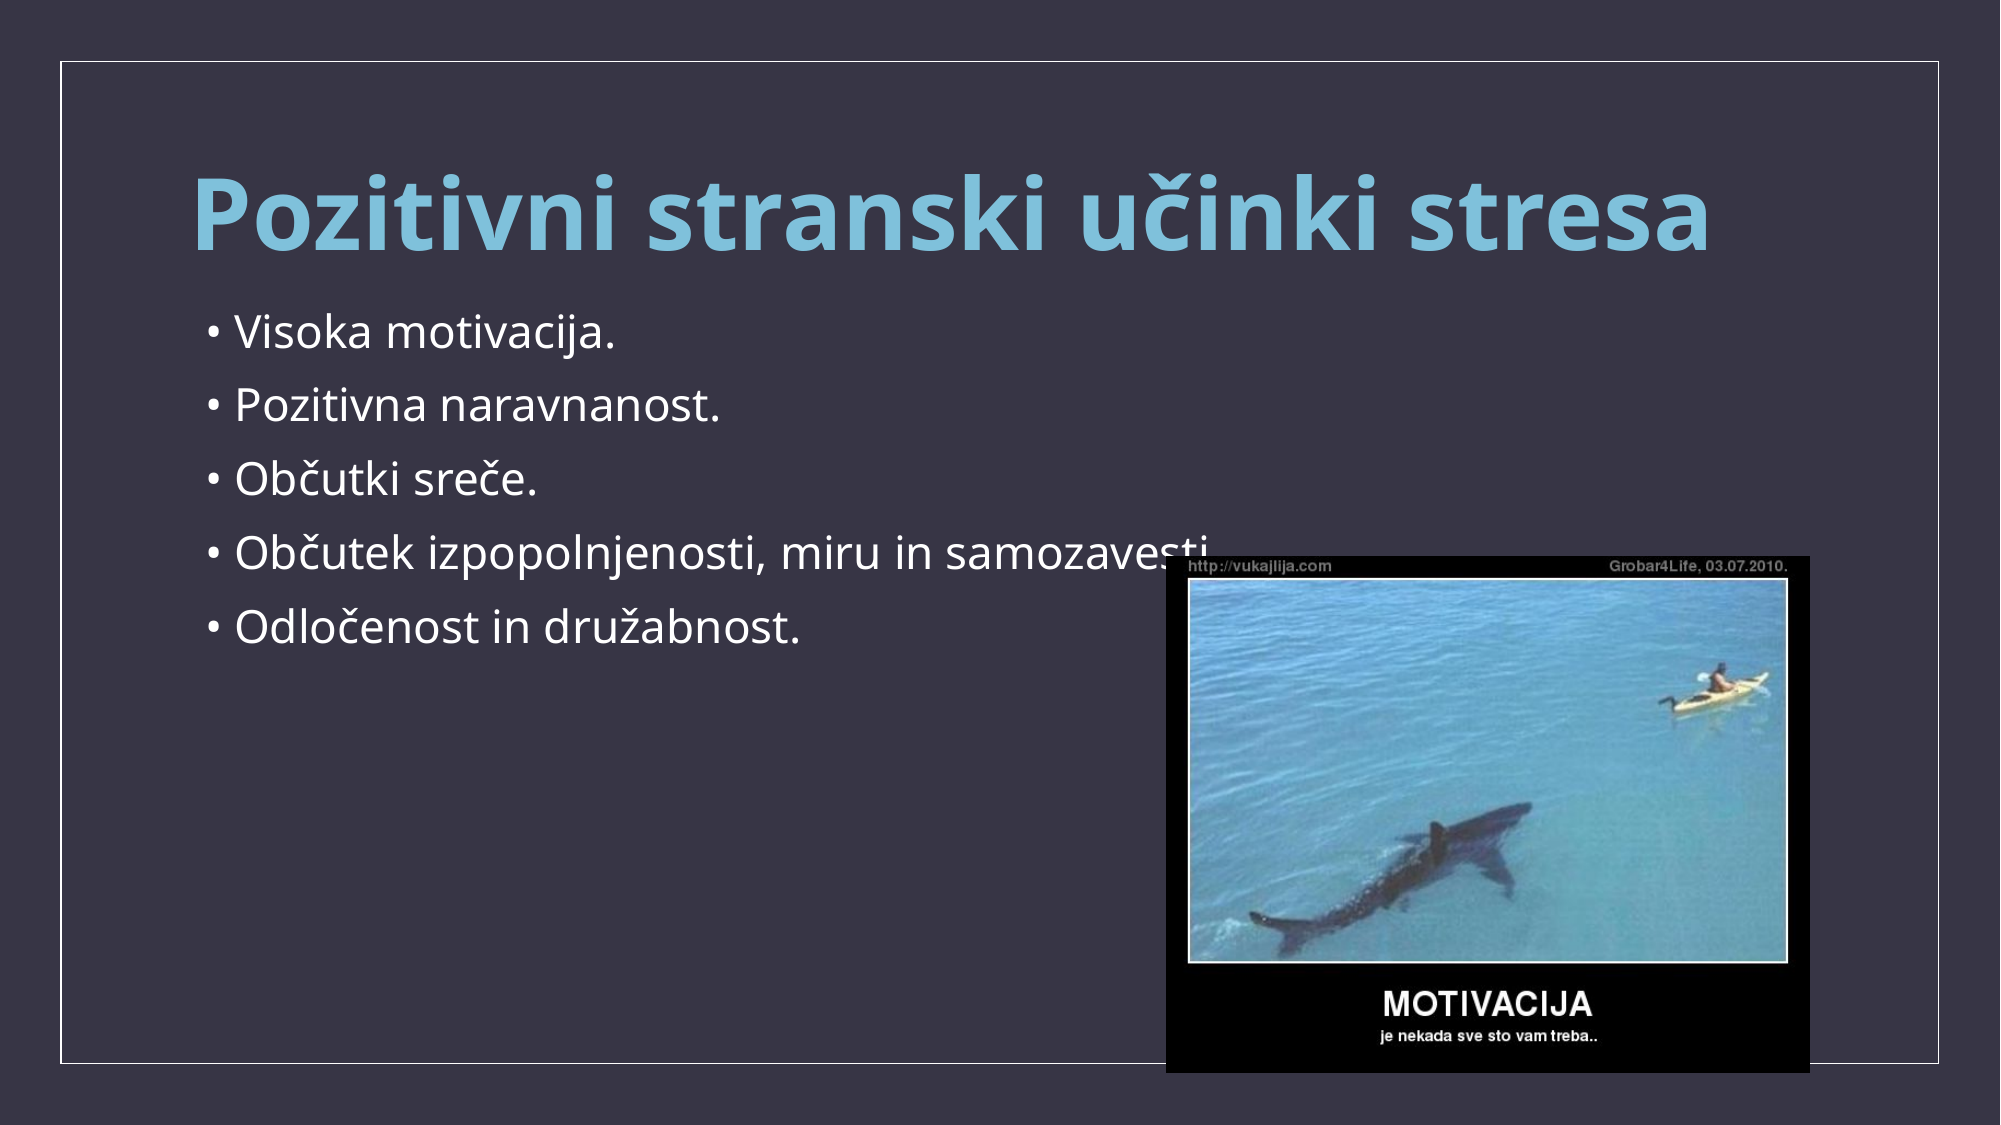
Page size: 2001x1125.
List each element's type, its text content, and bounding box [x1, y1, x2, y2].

picture [1166, 556, 1810, 1073]
title Pozitivni stranski učinki stresa [174, 105, 1825, 331]
list • Visoka motivacija. • Pozitivna naravnanost. • Občutki sreče. • Občutek izpopolnjenosti, miru in samozavesti. • Odločenost in družabnost. [190, 294, 1872, 1045]
